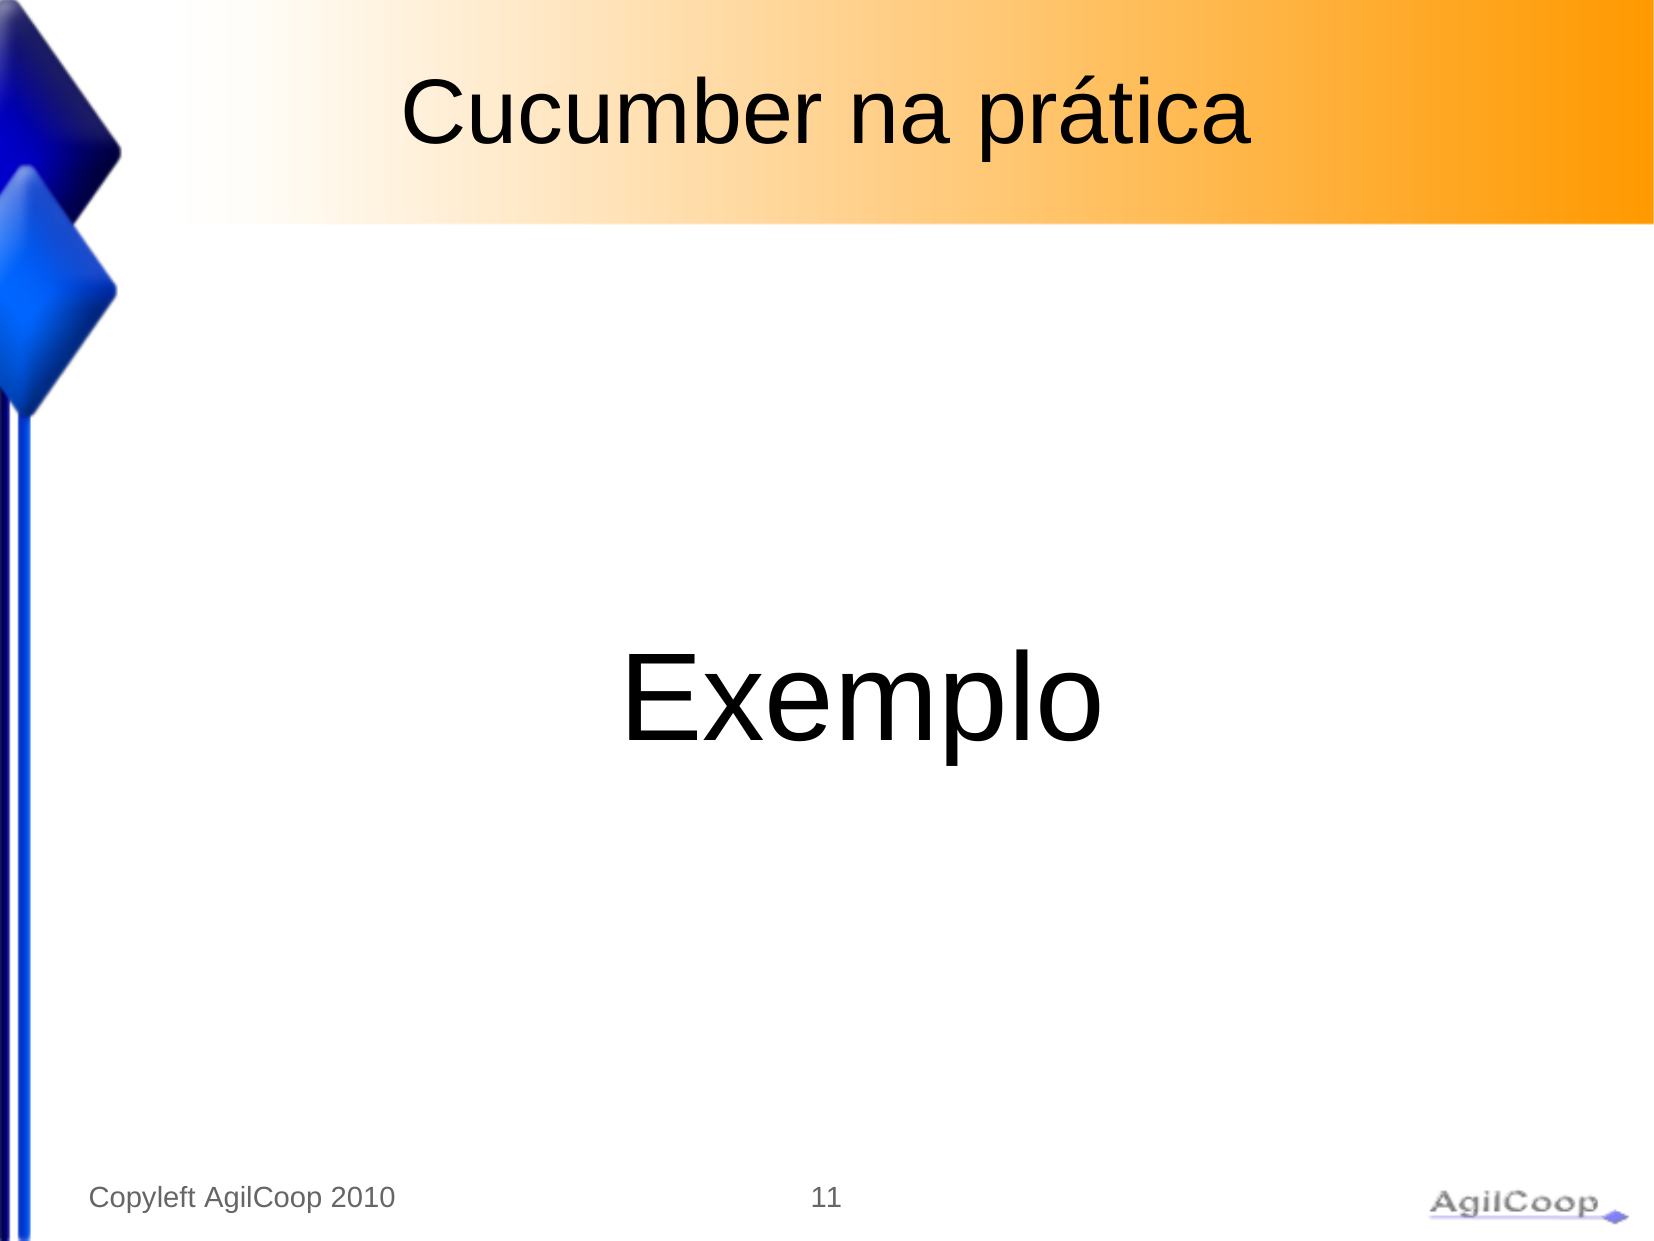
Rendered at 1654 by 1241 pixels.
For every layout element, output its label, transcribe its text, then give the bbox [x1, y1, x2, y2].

picture [0, 0, 1654, 1241]
subtitle Exemplo [118, 279, 1607, 1115]
title Cucumber na prática [82, 8, 1571, 216]
